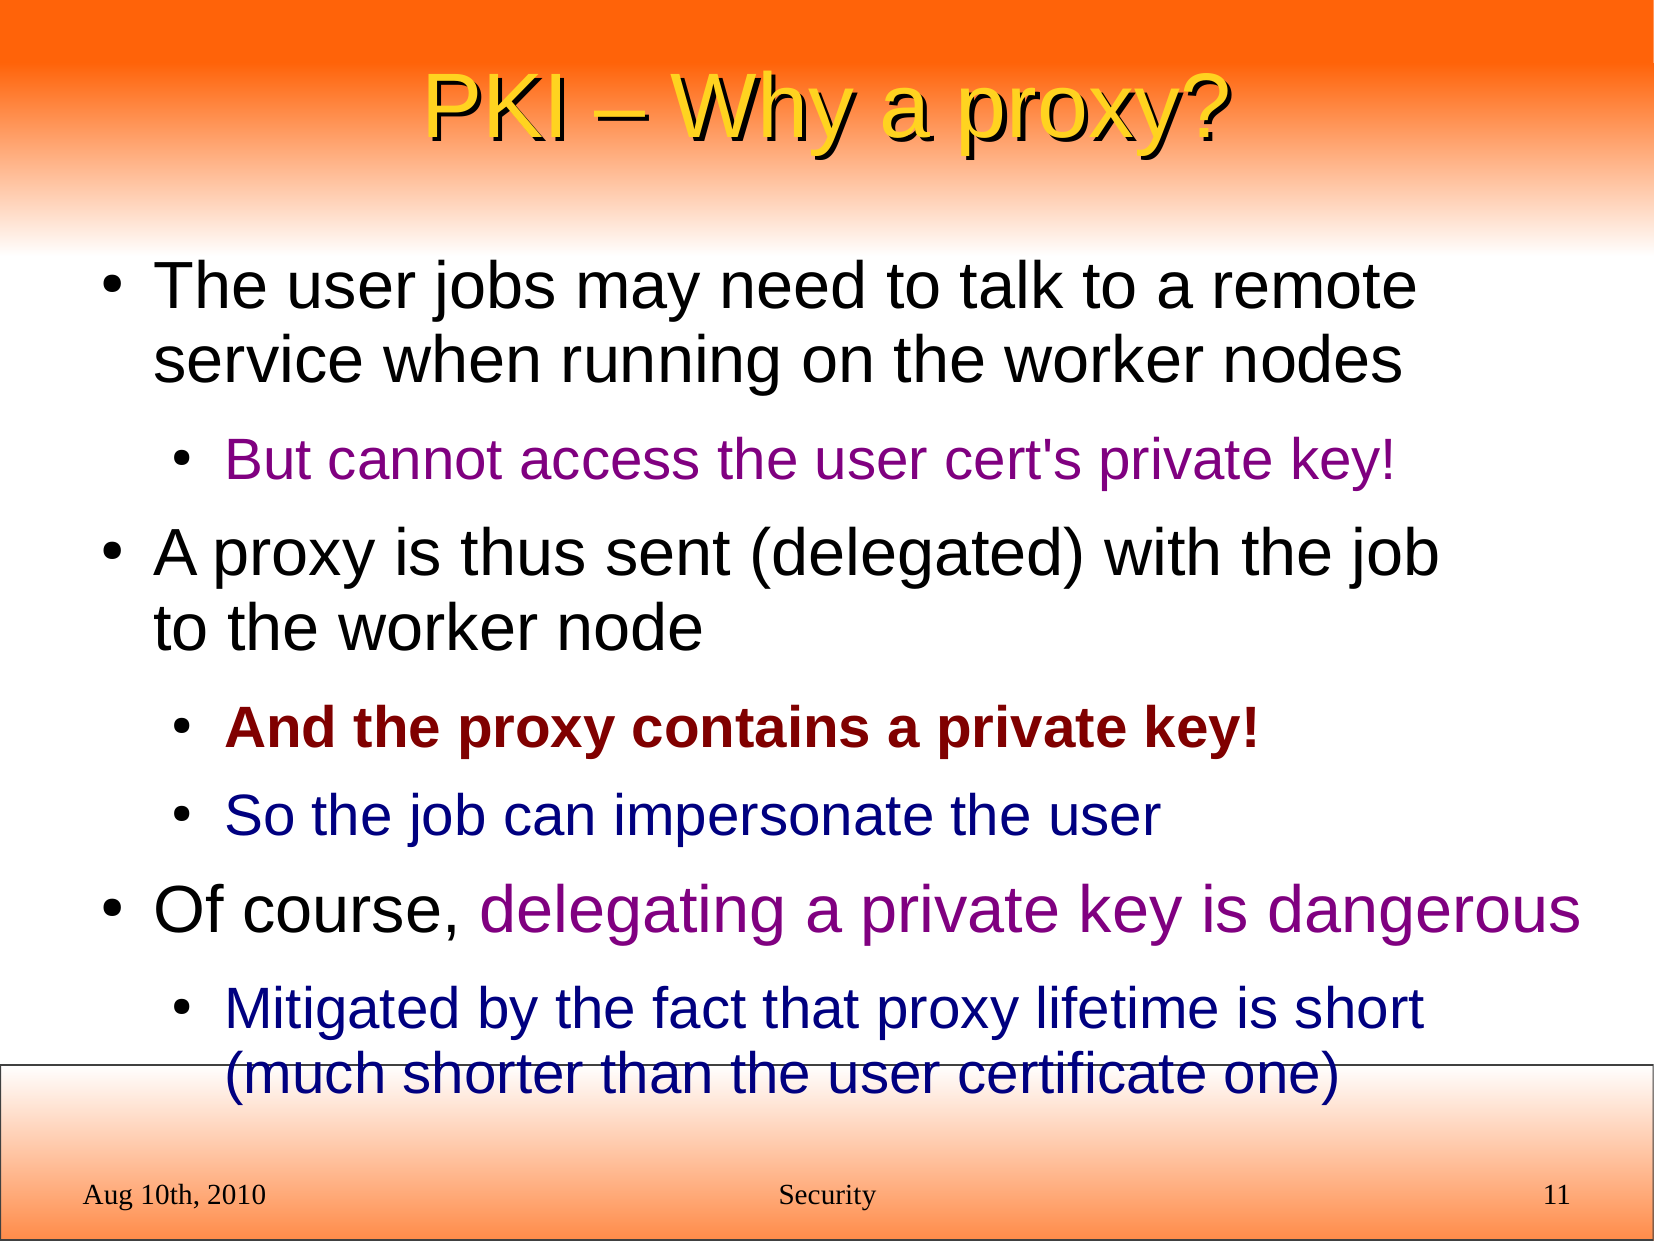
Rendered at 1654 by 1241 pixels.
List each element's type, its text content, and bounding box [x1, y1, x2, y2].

list The user jobs may need to talk to a remote service when running on the worker nodes But cannot access the user cert's private key! A proxy is thus sent (delegated) with the job to the worker node And the proxy contains a private key! So the job can impersonate the user Of course, delegating a private key is dangerous Mitigated by the fact that proxy lifetime is short (much shorter than the user certificate one) [82, 247, 1621, 1109]
title PKI – Why a proxy? [82, 9, 1571, 202]
